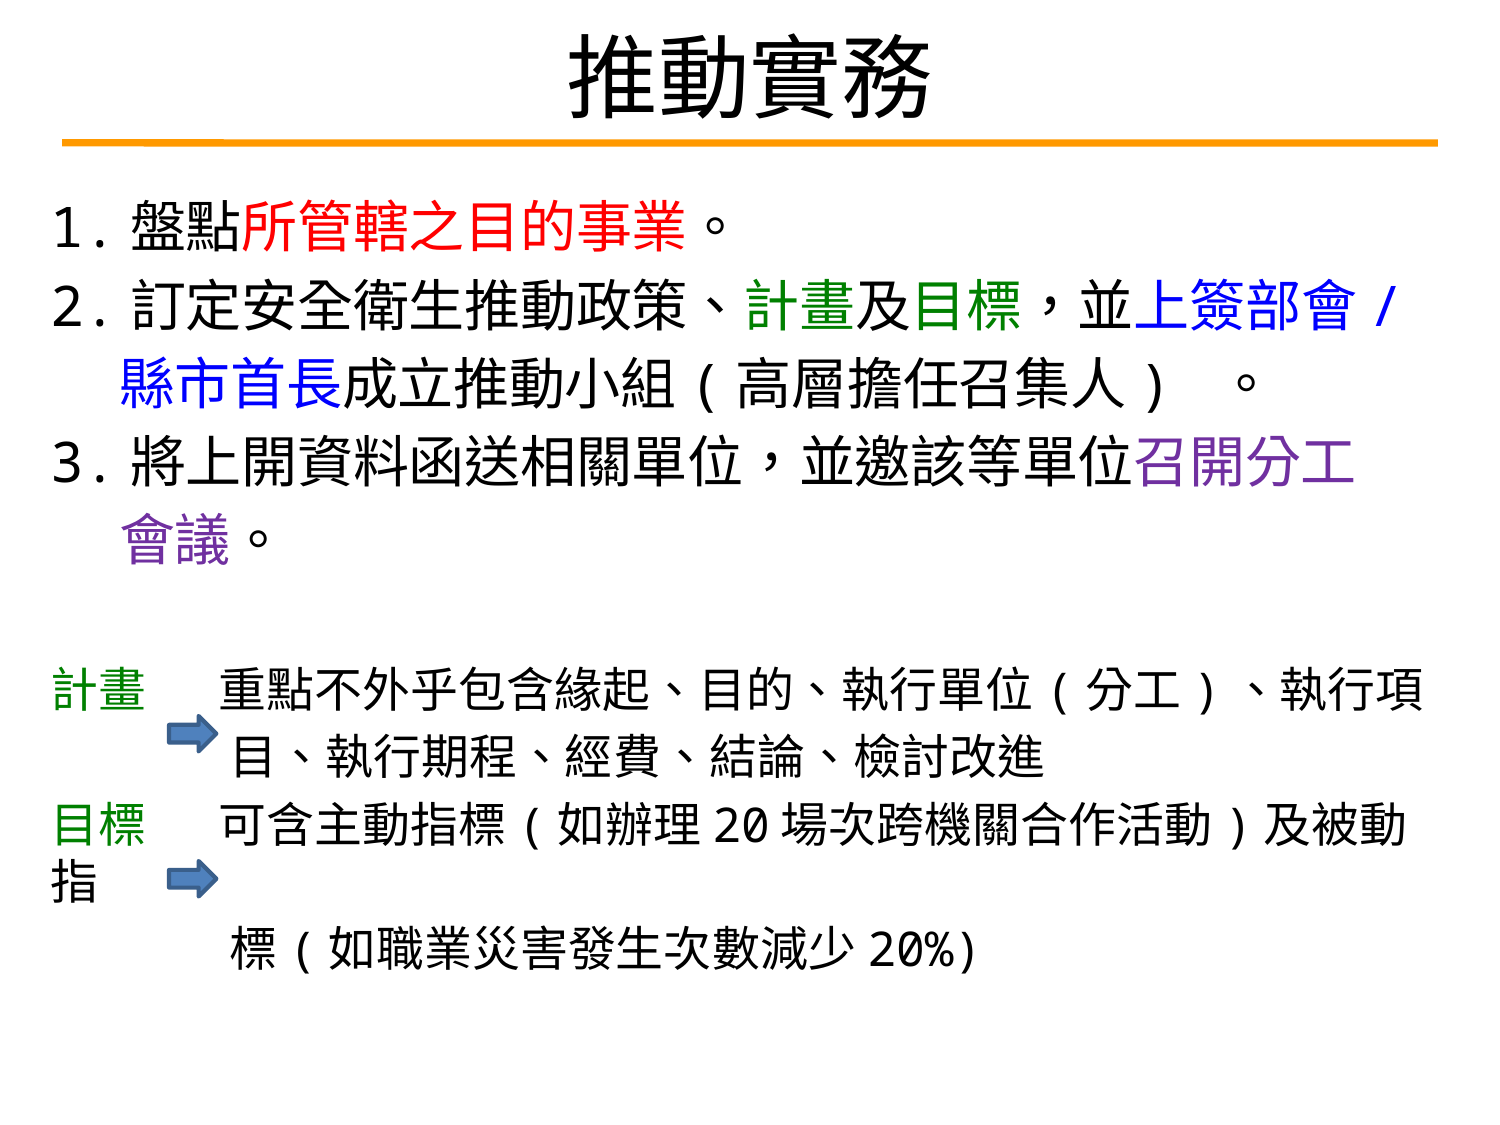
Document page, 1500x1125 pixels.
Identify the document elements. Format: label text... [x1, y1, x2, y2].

text_box [169, 715, 217, 752]
list 1.盤點所管轄之目的事業。 2.訂定安全衛生推動政策、計畫及目標，並上簽部會/ 縣市首長成立推動小組(高層擔任召集人) 。 3.將上開資料函送相關單位，並邀該等單位召開分工 會議。 計畫 重點不外乎包含緣起、目的、執行單位(分工)、執行項 目、執行期程、經費、結論、檢討改進 目標 可含主動指標(如辦理20場次跨機關合作活動)及被動指 標(如職業災害發生次數減少20%) [35, 184, 1465, 1077]
text_box [169, 861, 217, 897]
title 推動實務 [75, 0, 1425, 149]
